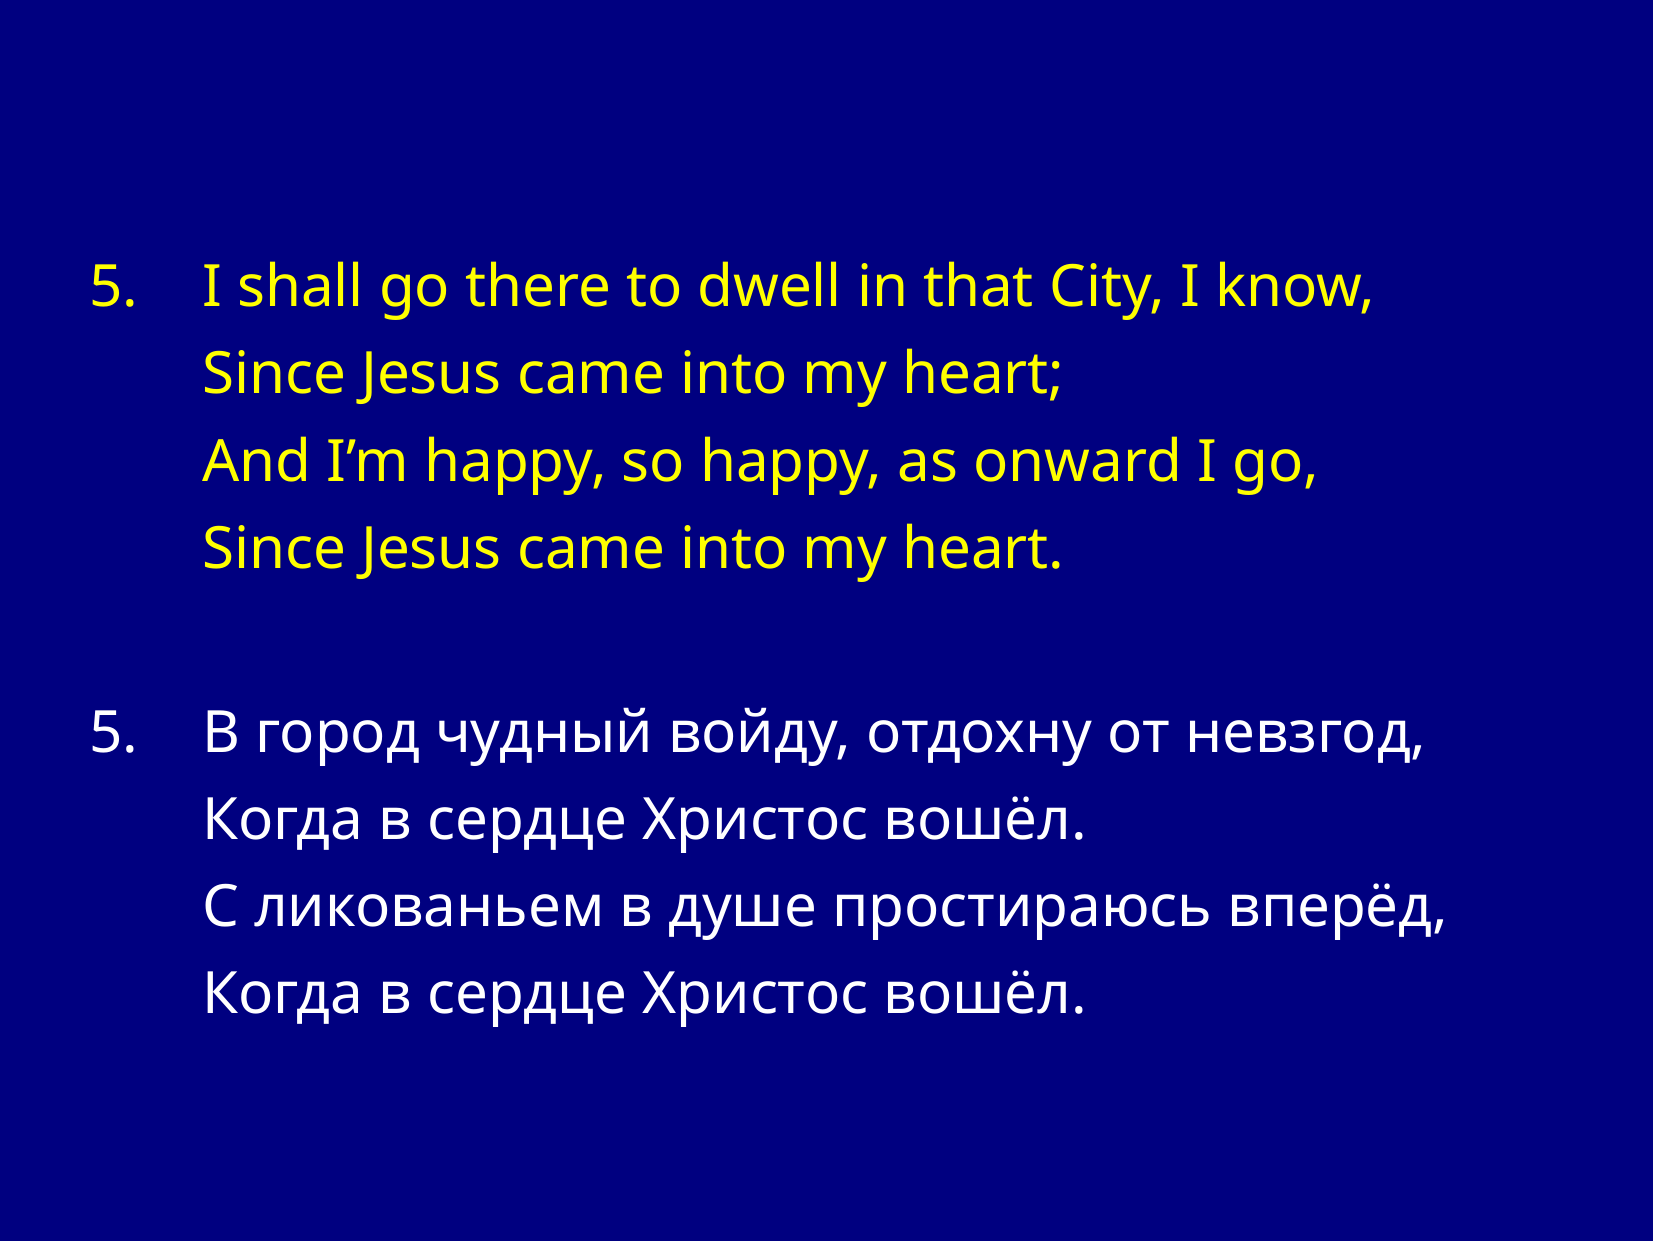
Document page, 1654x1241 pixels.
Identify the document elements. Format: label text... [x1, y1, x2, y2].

text_box 5. В город чудный войду, отдохну от невзгод, Когда в сердце Христос вошёл. С ликованьем в душе простираюсь вперёд, Когда в сердце Христос вошёл. [75, 675, 1576, 1163]
text_box 5. I shall go there to dwell in that City, I know, Since Jesus came into my heart; And I’m happy, so happy, as onward I go, Since Jesus came into my heart. [75, 150, 1576, 675]
